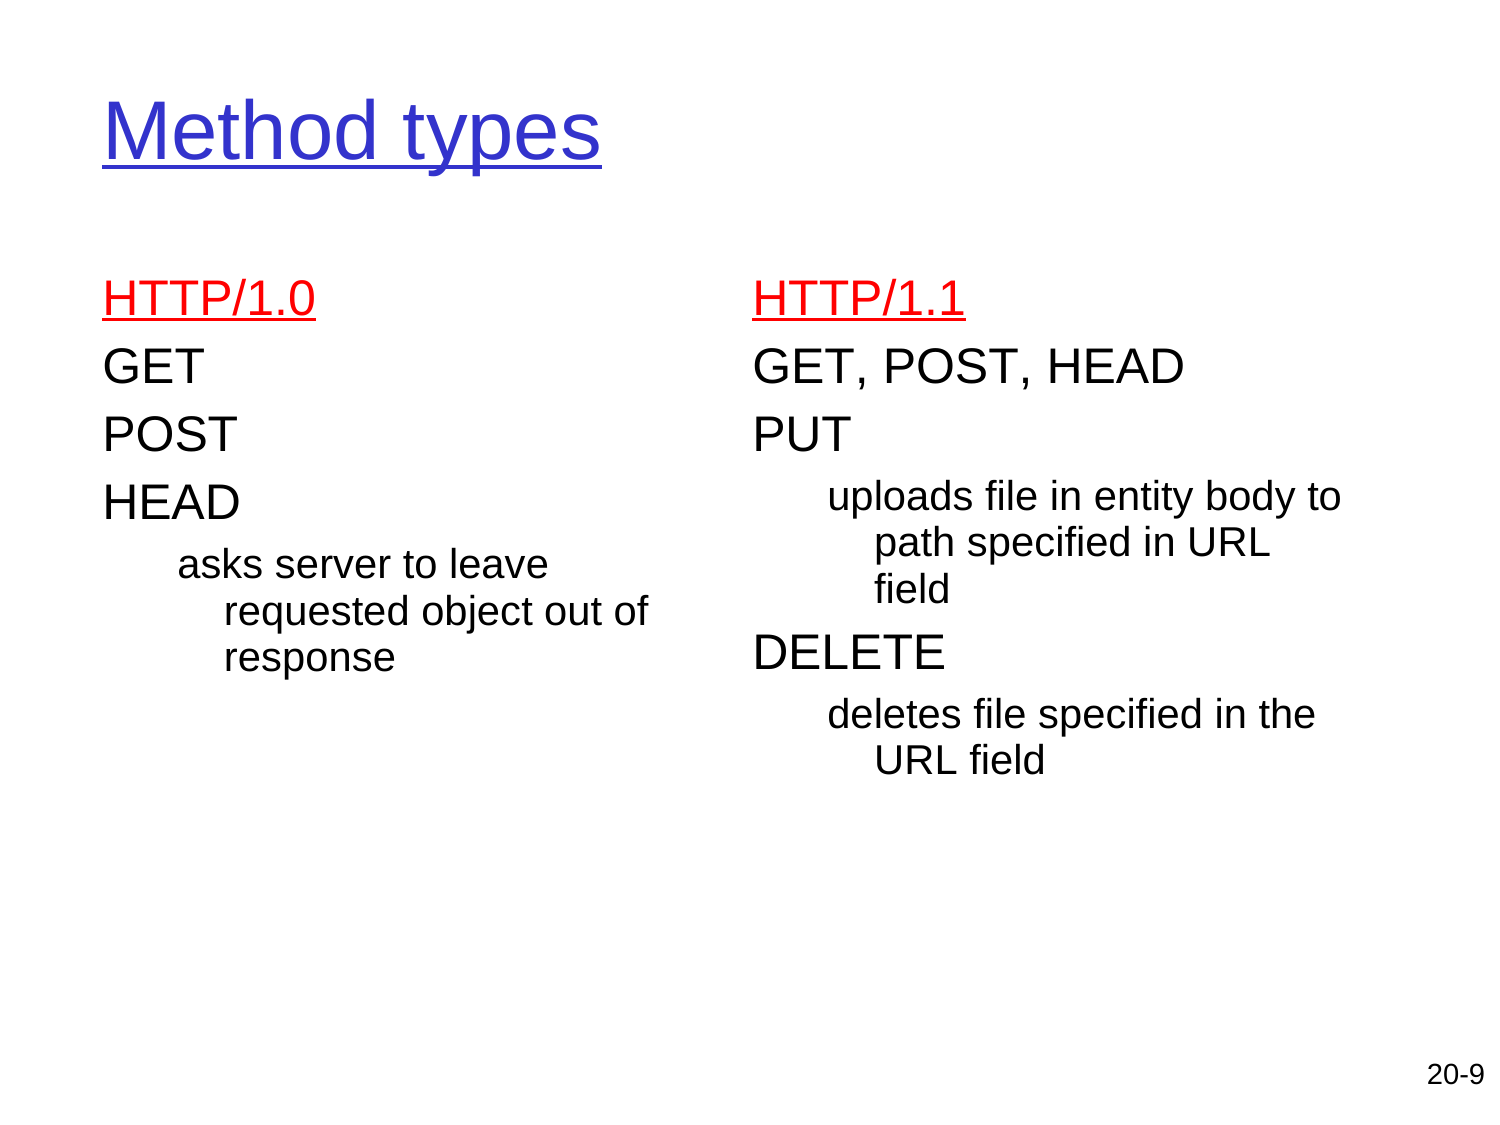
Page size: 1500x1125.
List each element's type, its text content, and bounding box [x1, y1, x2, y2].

list HTTP/1.1 GET, POST, HEAD PUT uploads file in entity body to path specified in URL field DELETE deletes file specified in the URL field [737, 262, 1363, 1026]
title Method types [87, 37, 1363, 225]
list HTTP/1.0 GET POST HEAD asks server to leave requested object out of response [87, 262, 713, 1026]
